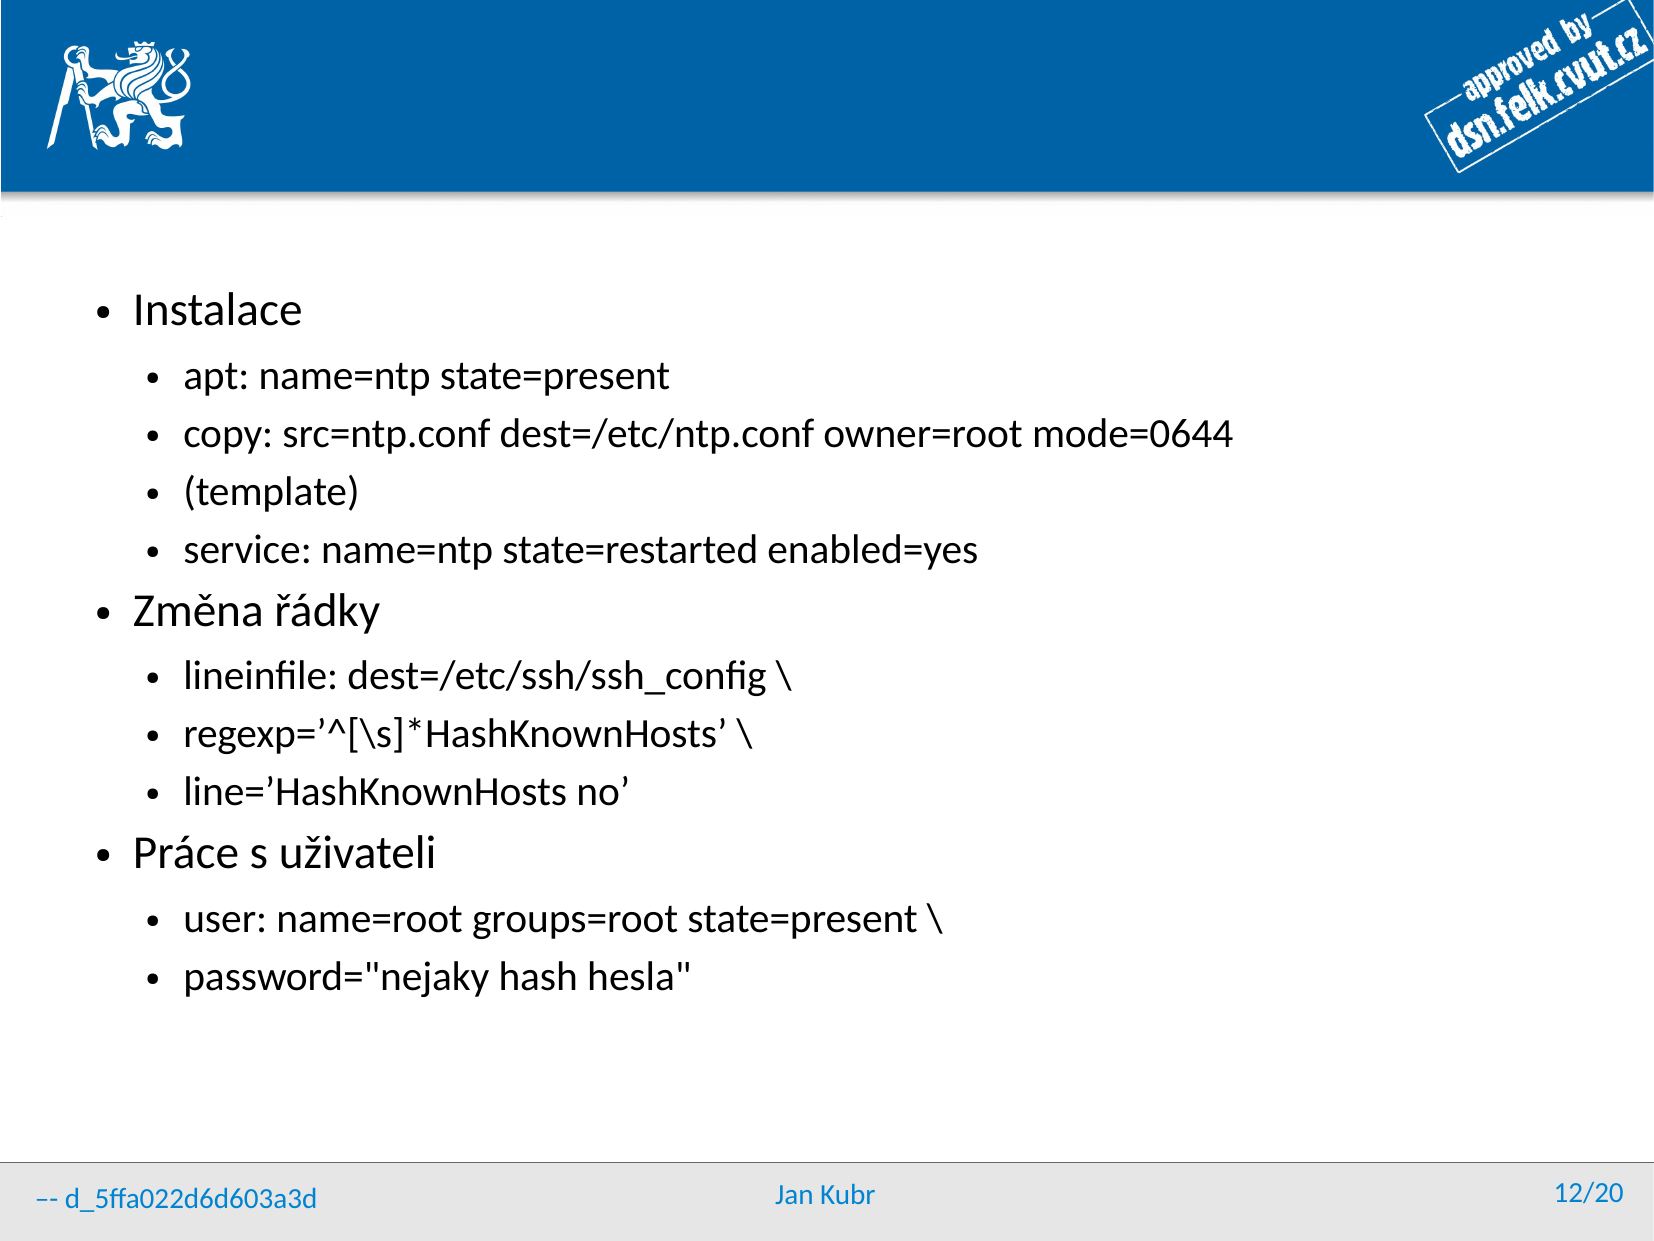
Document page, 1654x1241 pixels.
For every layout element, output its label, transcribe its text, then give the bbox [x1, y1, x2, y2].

picture [1, 0, 1654, 217]
list Instalace apt: name=ntp state=present copy: src=ntp.conf dest=/etc/ntp.conf owner=root mode=0644 (template) service: name=ntp state=restarted enabled=yes Změna řádky lineinfile: dest=/etc/ssh/ssh_config \ regexp=’^[\s]*HashKnownHosts’ \ line=’HashKnownHosts no’ Práce s uživateli user: name=root groups=root state=present \ password="nejaky hash hesla" [82, 290, 1571, 1010]
